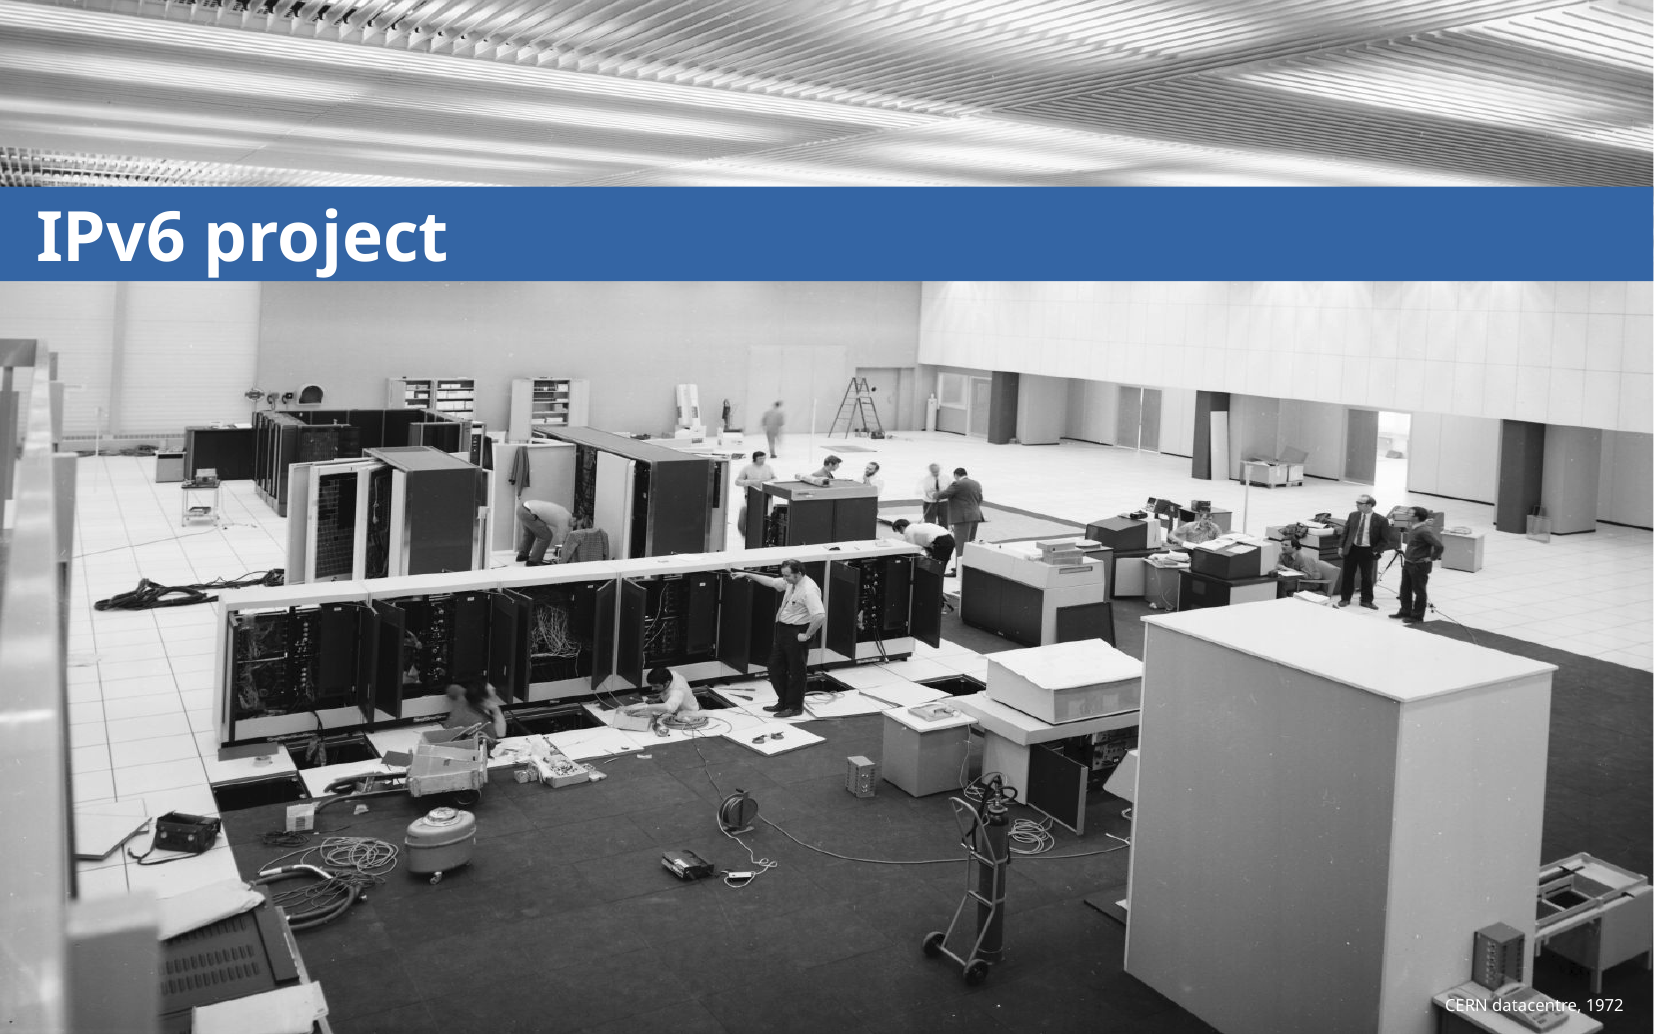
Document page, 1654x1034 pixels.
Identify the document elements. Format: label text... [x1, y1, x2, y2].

picture [0, 282, 1654, 1034]
text_box CERN datacentre, 1972 [1368, 986, 1639, 1025]
title IPv6 project [0, 186, 1654, 282]
picture [0, 0, 1654, 186]
